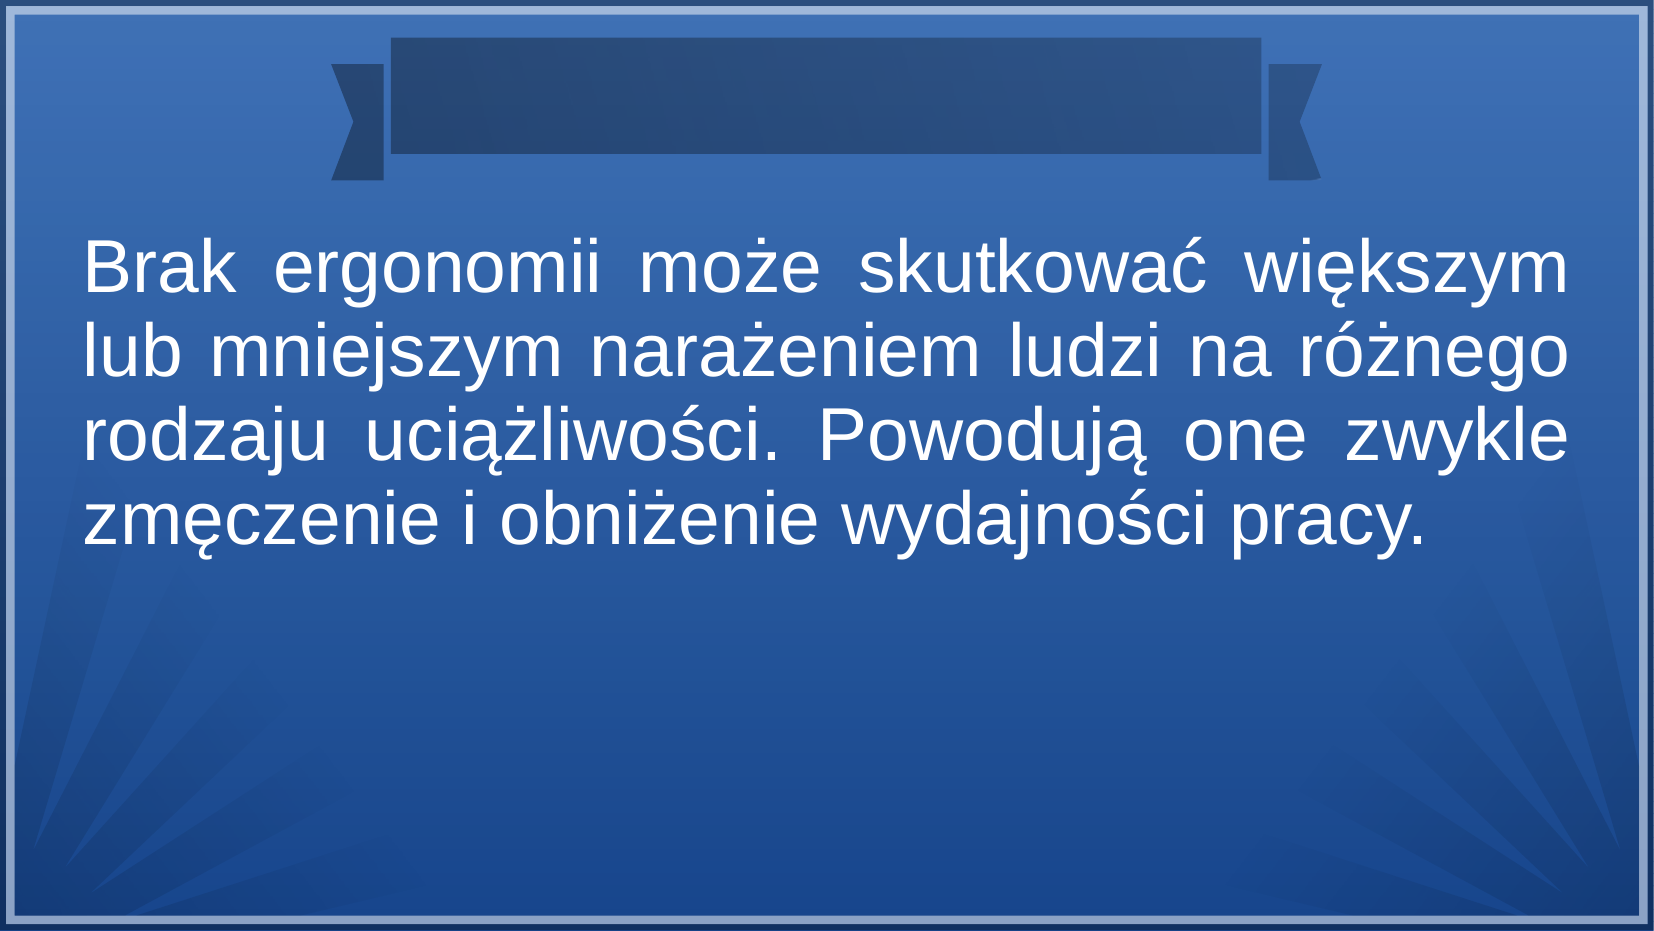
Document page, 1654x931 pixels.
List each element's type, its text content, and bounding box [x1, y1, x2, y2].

list Brak ergonomii może skutkować większym lub mniejszym narażeniem ludzi na różnego rodzaju uciążliwości. Powodują one zwykle zmęczenie i obniżenie wydajności pracy. [82, 224, 1571, 848]
